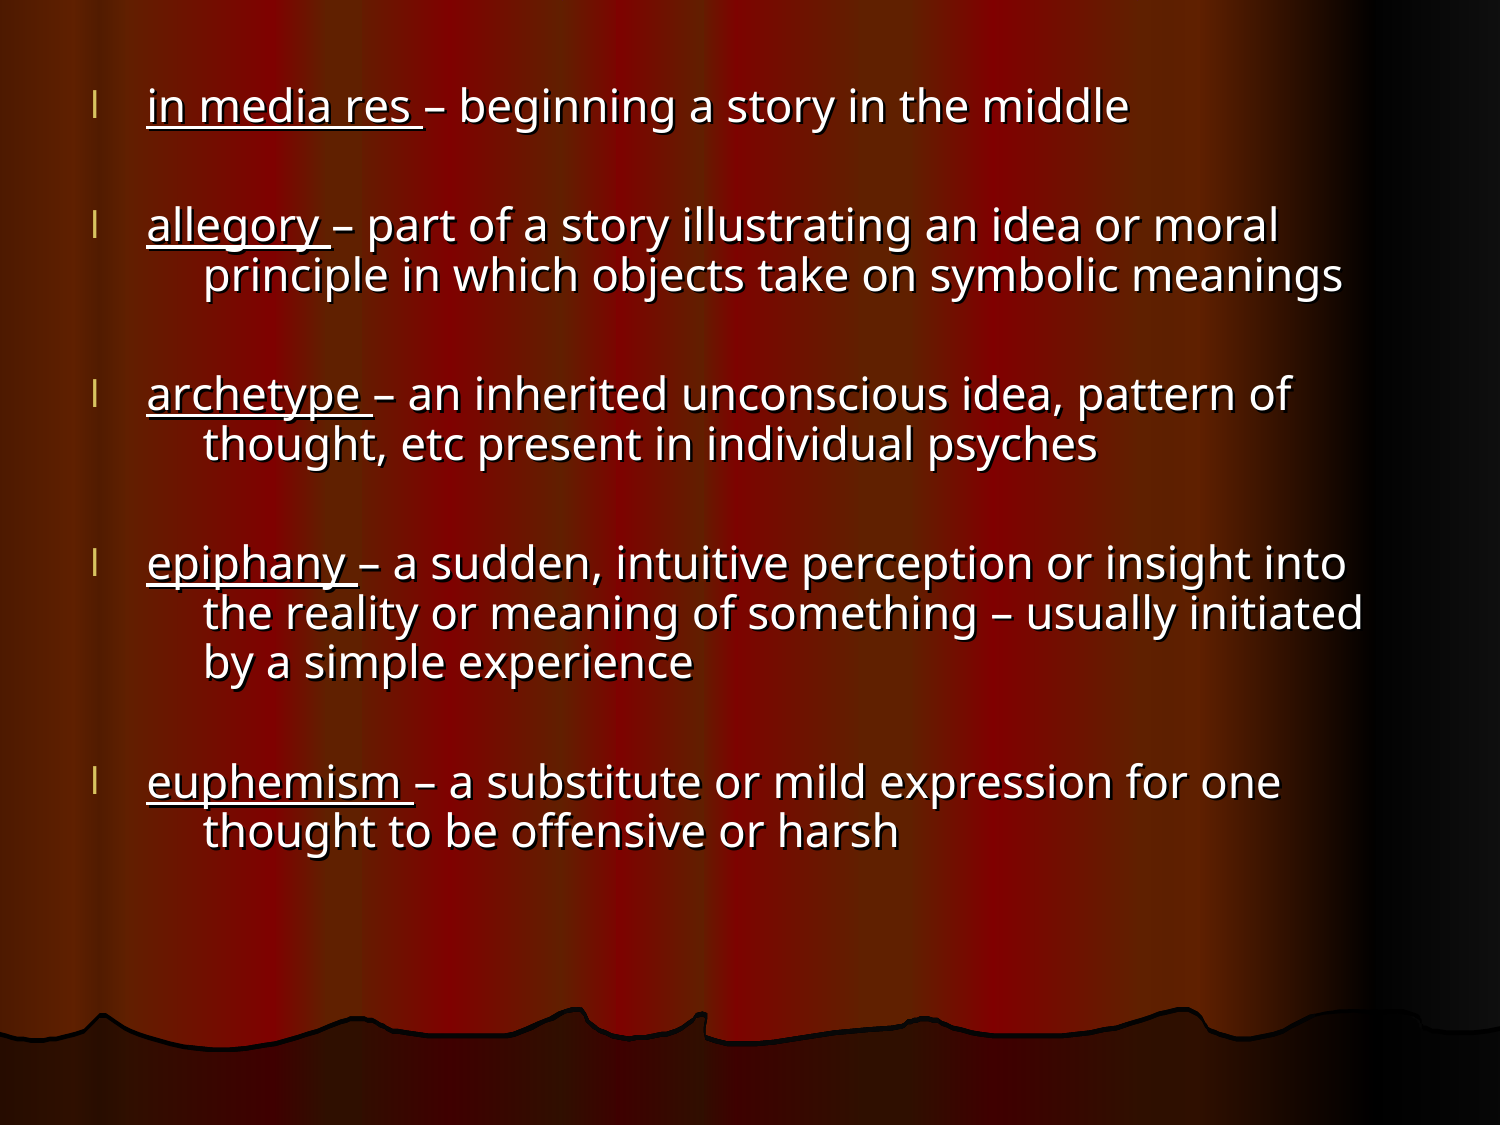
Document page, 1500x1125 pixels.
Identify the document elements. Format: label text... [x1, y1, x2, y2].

list in media res – beginning a story in the middle allegory – part of a story illustrating an idea or moral principle in which objects take on symbolic meanings archetype – an inherited unconscious idea, pattern of thought, etc present in individual psyches epiphany – a sudden, intuitive perception or insight into the reality or meaning of something – usually initiated by a simple experience euphemism – a substitute or mild expression for one thought to be offensive or harsh [75, 75, 1426, 1125]
